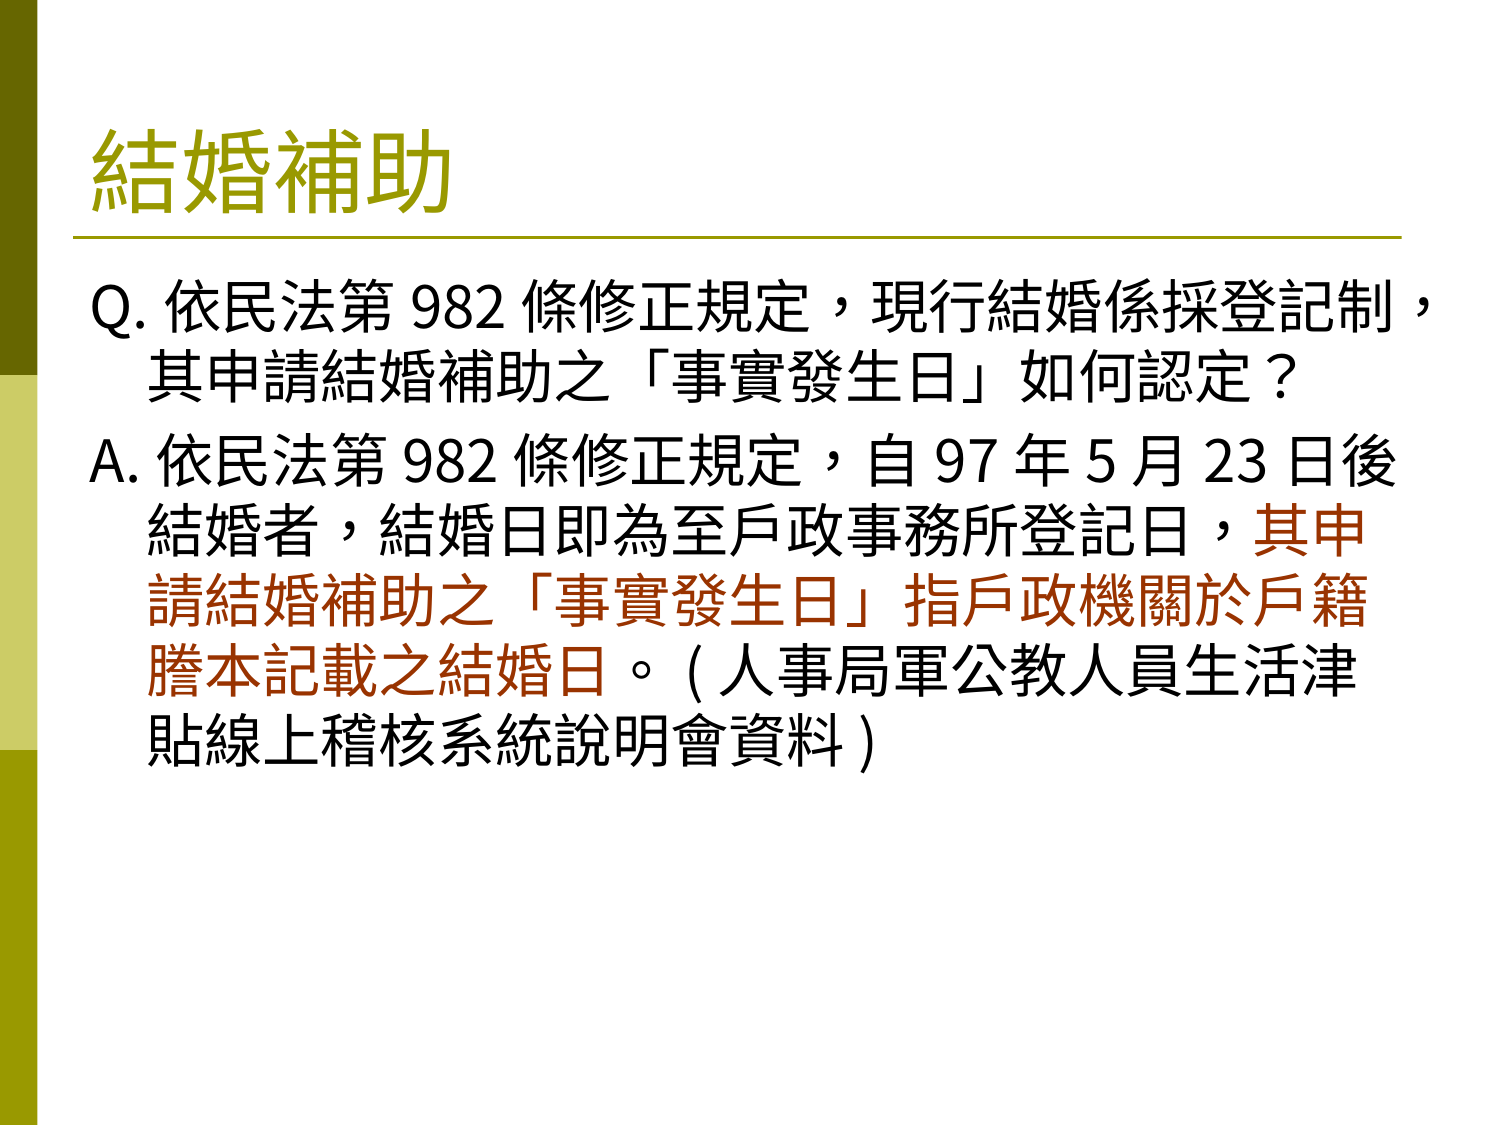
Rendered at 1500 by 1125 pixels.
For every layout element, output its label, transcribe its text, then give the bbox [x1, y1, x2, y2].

list Q.依民法第982條修正規定，現行結婚係採登記制，其申請結婚補助之「事實發生日」如何認定？ A.依民法第982條修正規定，自97年5月23日後結婚者，結婚日即為至戶政事務所登記日，其申請結婚補助之「事實發生日」指戶政機關於戶籍謄本記載之結婚日。(人事局軍公教人員生活津貼線上稽核系統說明會資料) [75, 262, 1426, 1006]
title 結婚補助 [75, 45, 1426, 233]
